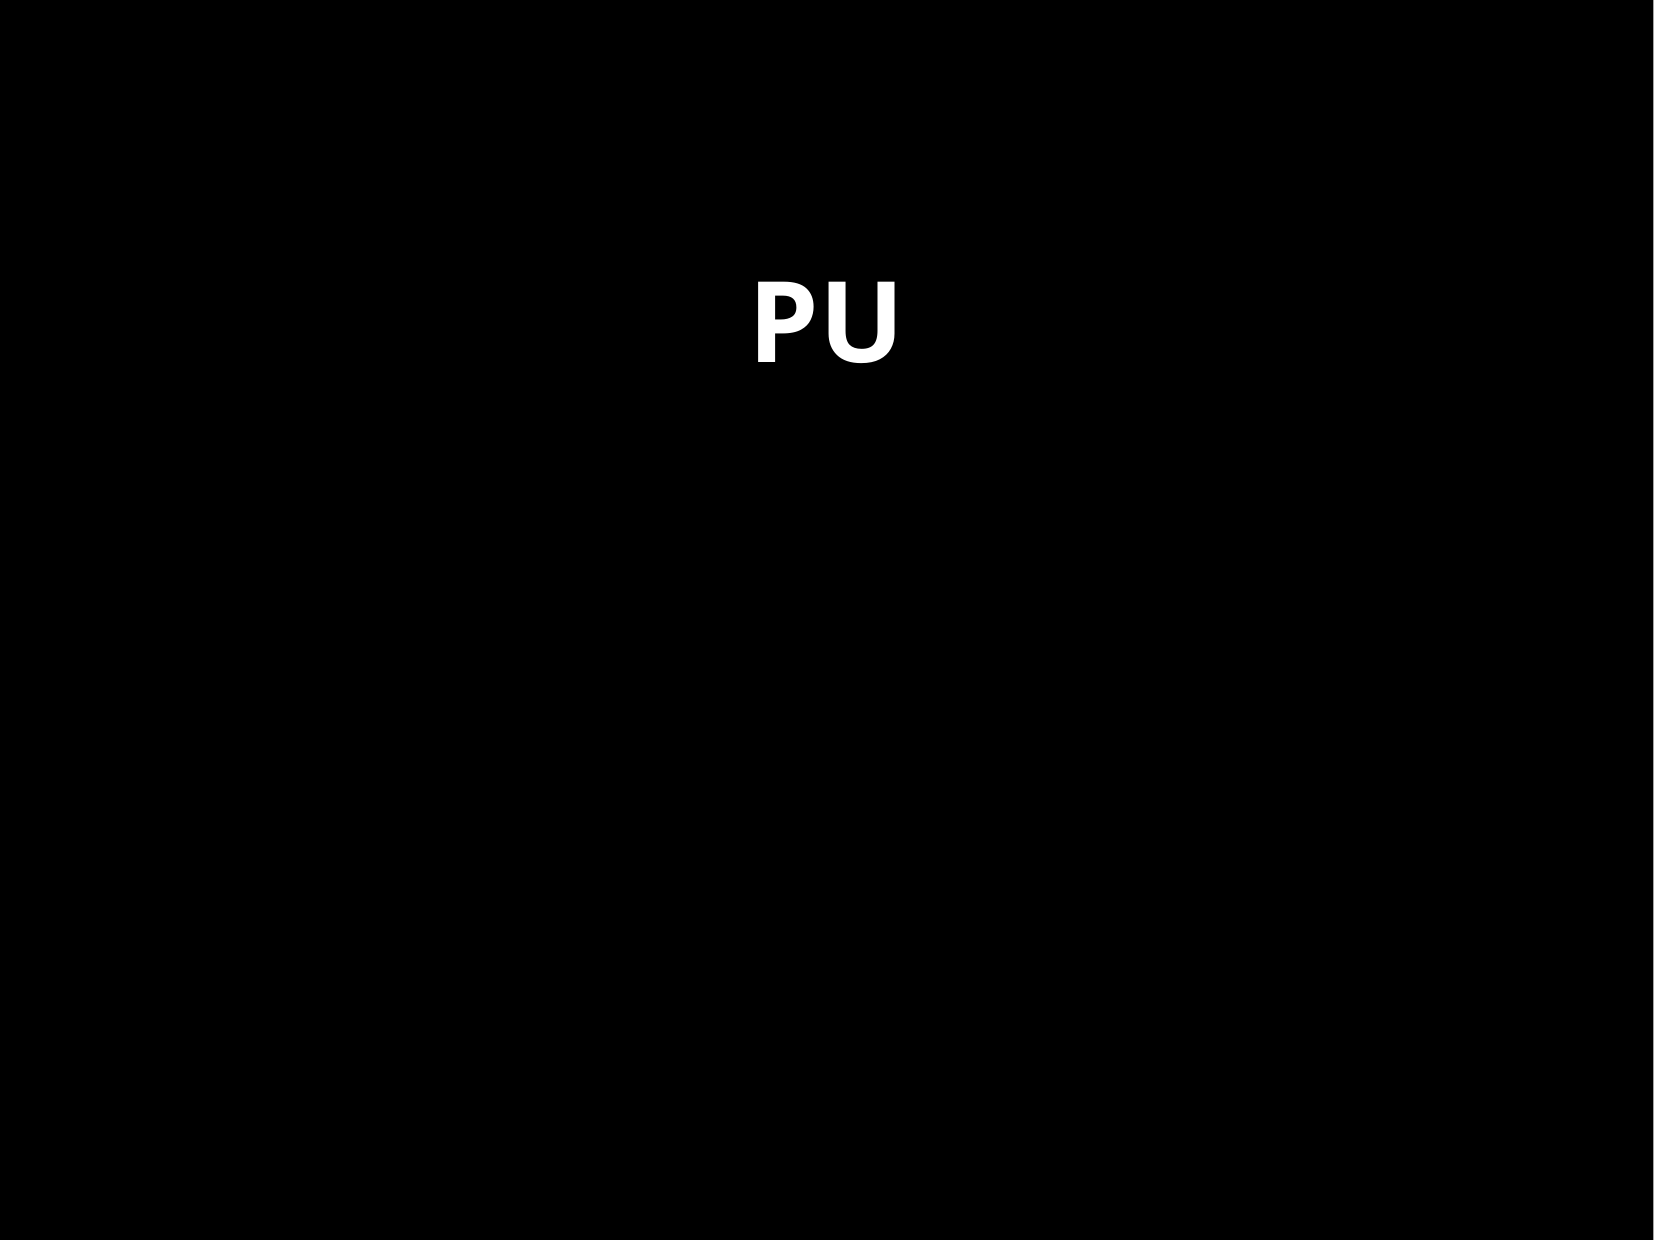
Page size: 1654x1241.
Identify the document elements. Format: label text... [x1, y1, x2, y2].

list PU [82, 59, 1571, 1148]
